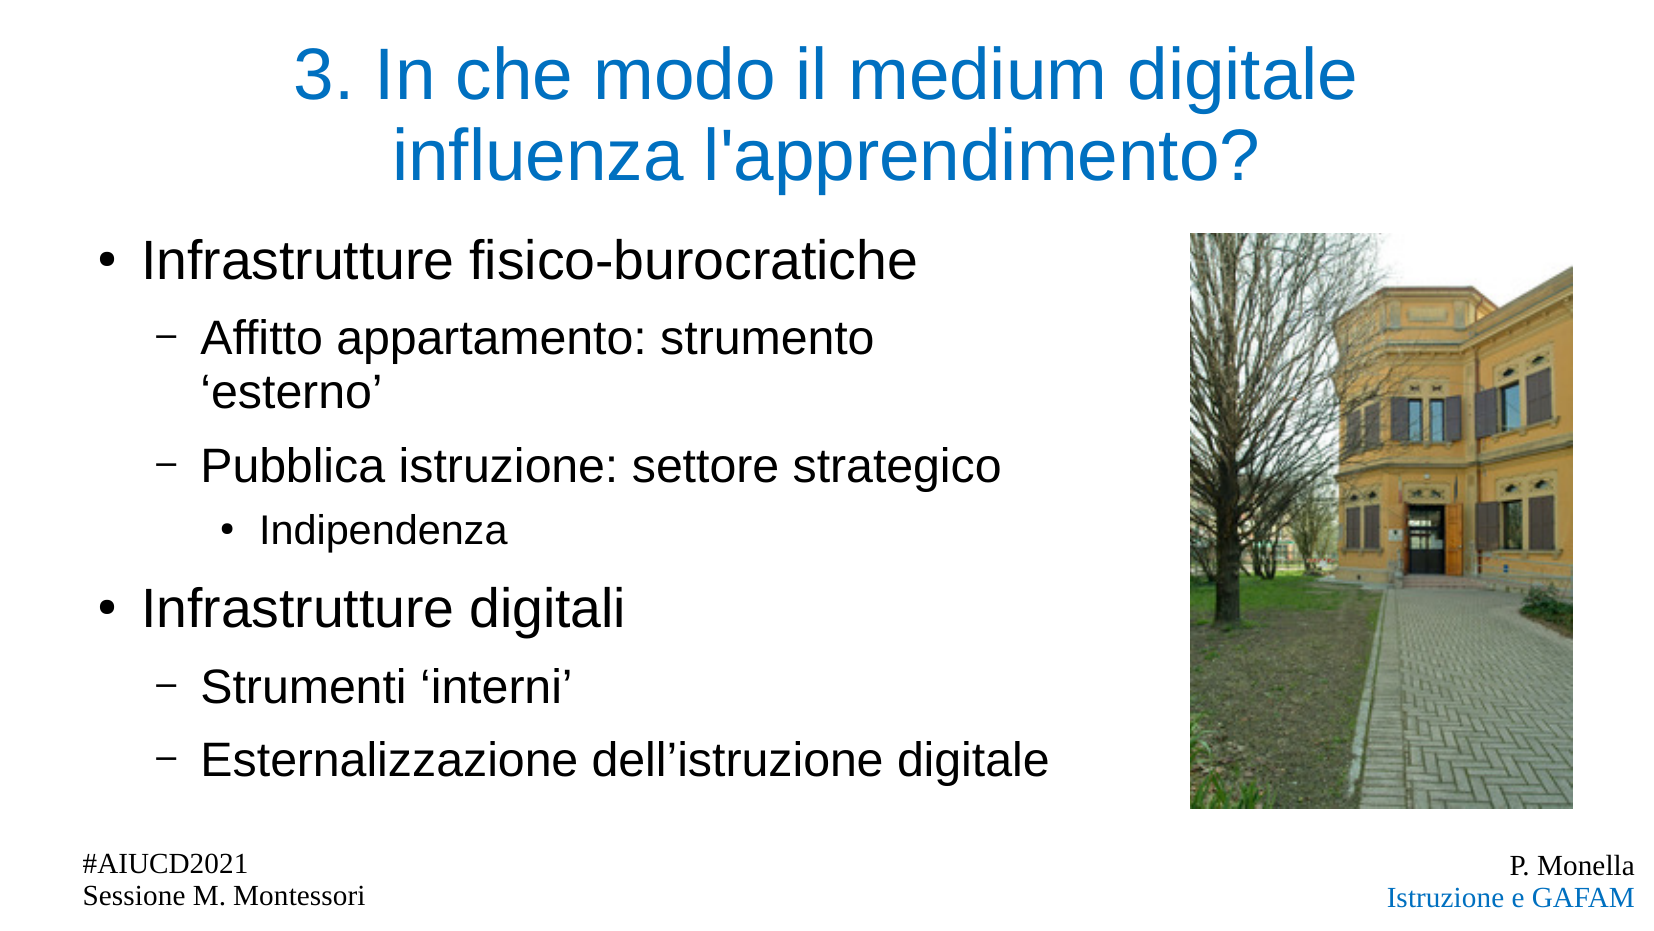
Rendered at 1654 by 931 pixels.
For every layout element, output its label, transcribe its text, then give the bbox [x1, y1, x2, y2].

picture [1190, 233, 1573, 810]
title 3. In che modo il medium digitale influenza l'apprendimento? [82, 33, 1571, 197]
list Infrastrutture fisico-burocratiche Affitto appartamento: strumento ‘esterno’ Pubblica istruzione: settore strategico Indipendenza Infrastrutture digitali Strumenti ‘interni’ Esternalizzazione dell’istruzione digitale [82, 229, 1063, 815]
text_box P. Monella Istruzione e GAFAM [895, 849, 1636, 914]
